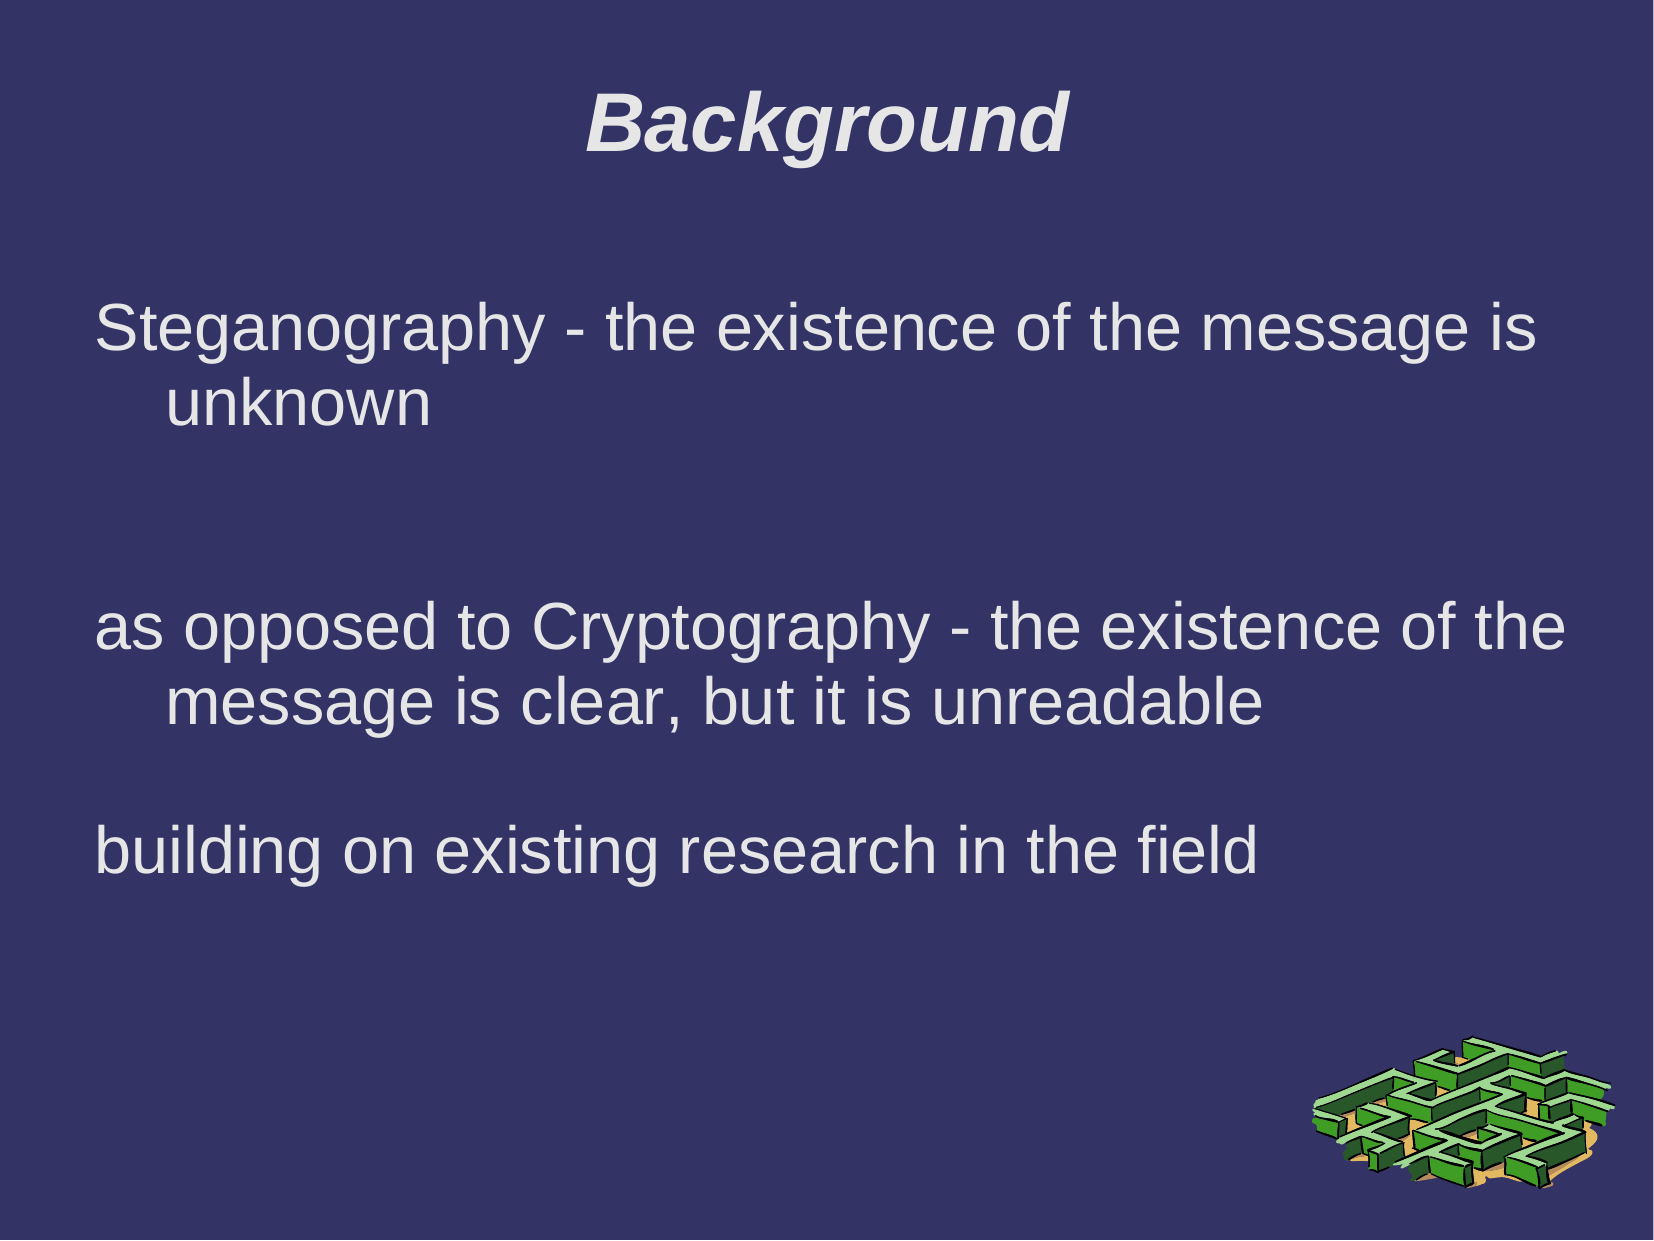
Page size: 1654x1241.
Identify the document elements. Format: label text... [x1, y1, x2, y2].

list [86, 777, 1576, 976]
title Background [121, 19, 1534, 227]
list Steganography - the existence of the message is unknown as opposed to Cryptography - the existence of the message is clear, but it is unreadable building on existing research in the field [82, 290, 1571, 1050]
